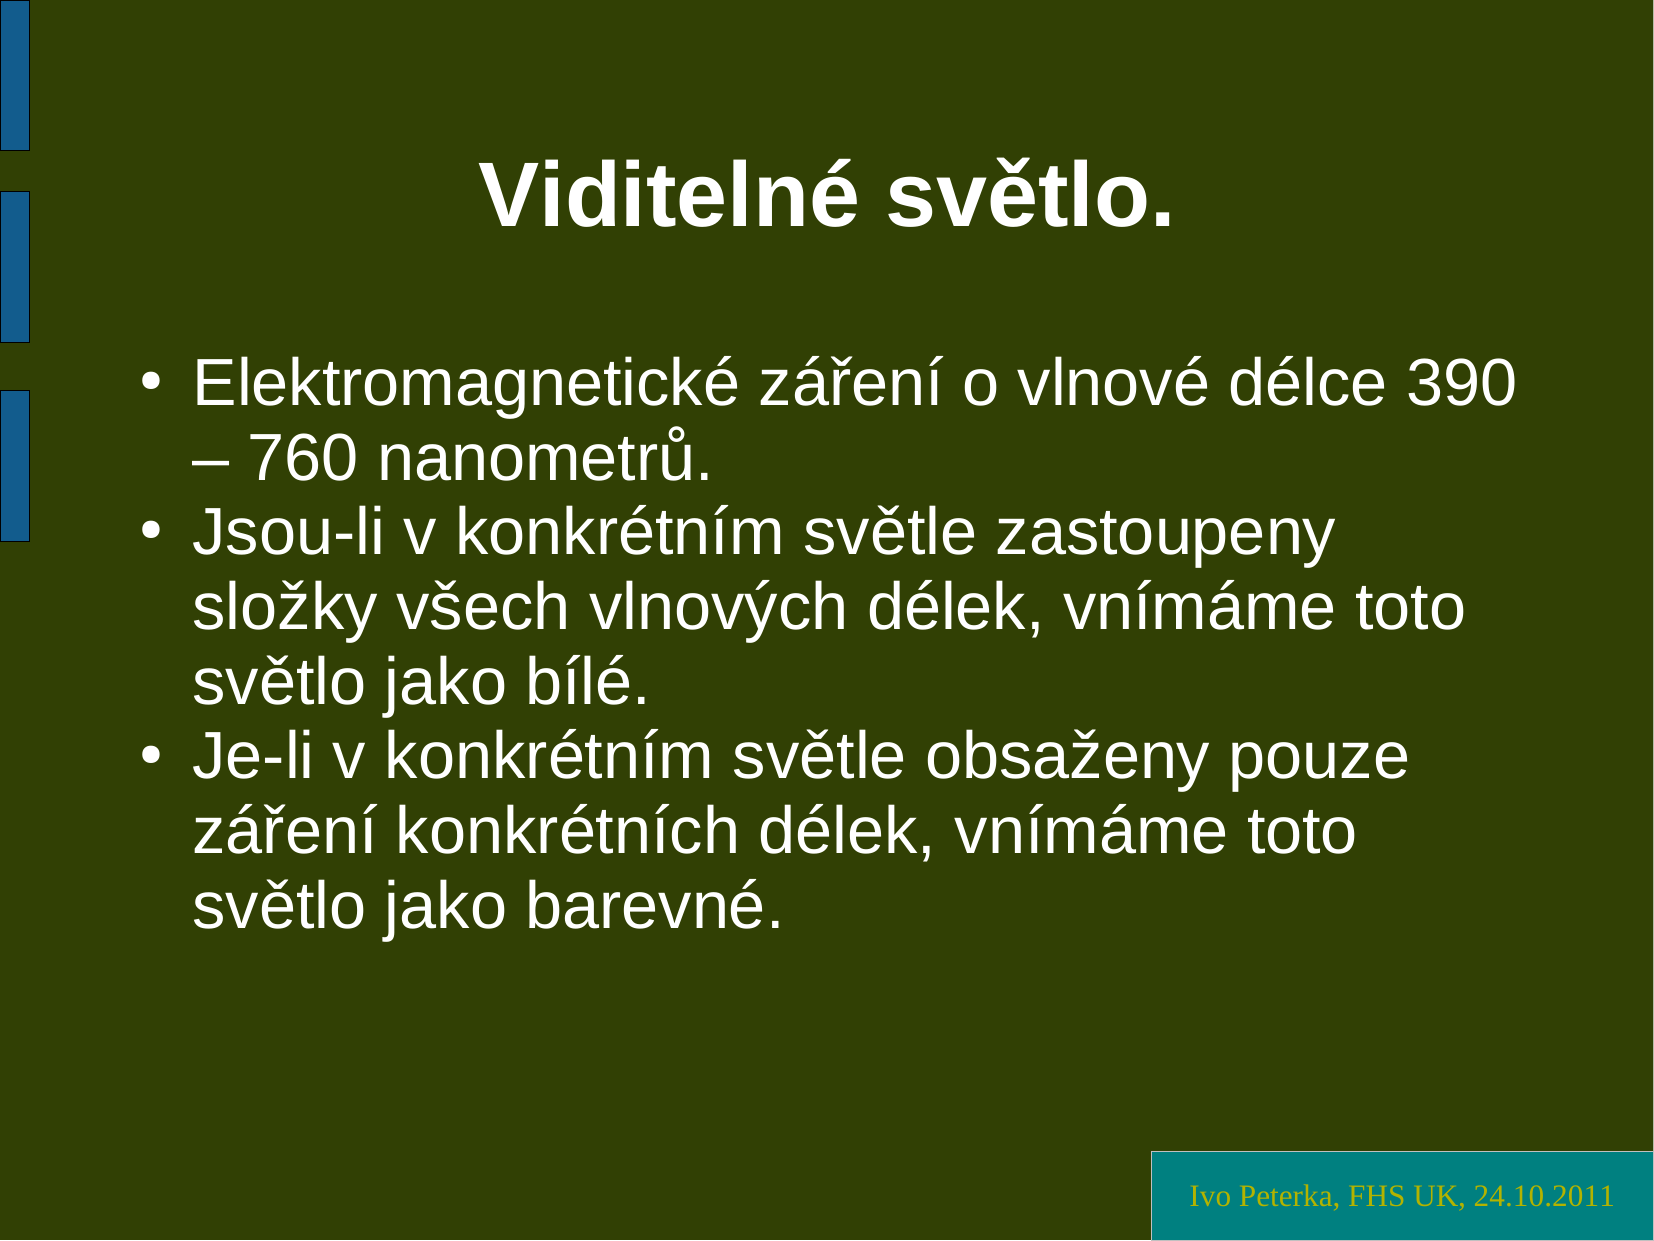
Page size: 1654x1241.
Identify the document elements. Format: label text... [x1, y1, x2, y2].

title Viditelné světlo. [121, 91, 1534, 299]
list Elektromagnetické záření o vlnové délce 390 – 760 nanometrů. Jsou-li v konkrétním světle zastoupeny složky všech vlnových délek, vnímáme toto světlo jako bílé. Je-li v konkrétním světle obsaženy pouze záření konkrétních délek, vnímáme toto světlo jako barevné. [121, 344, 1534, 1112]
